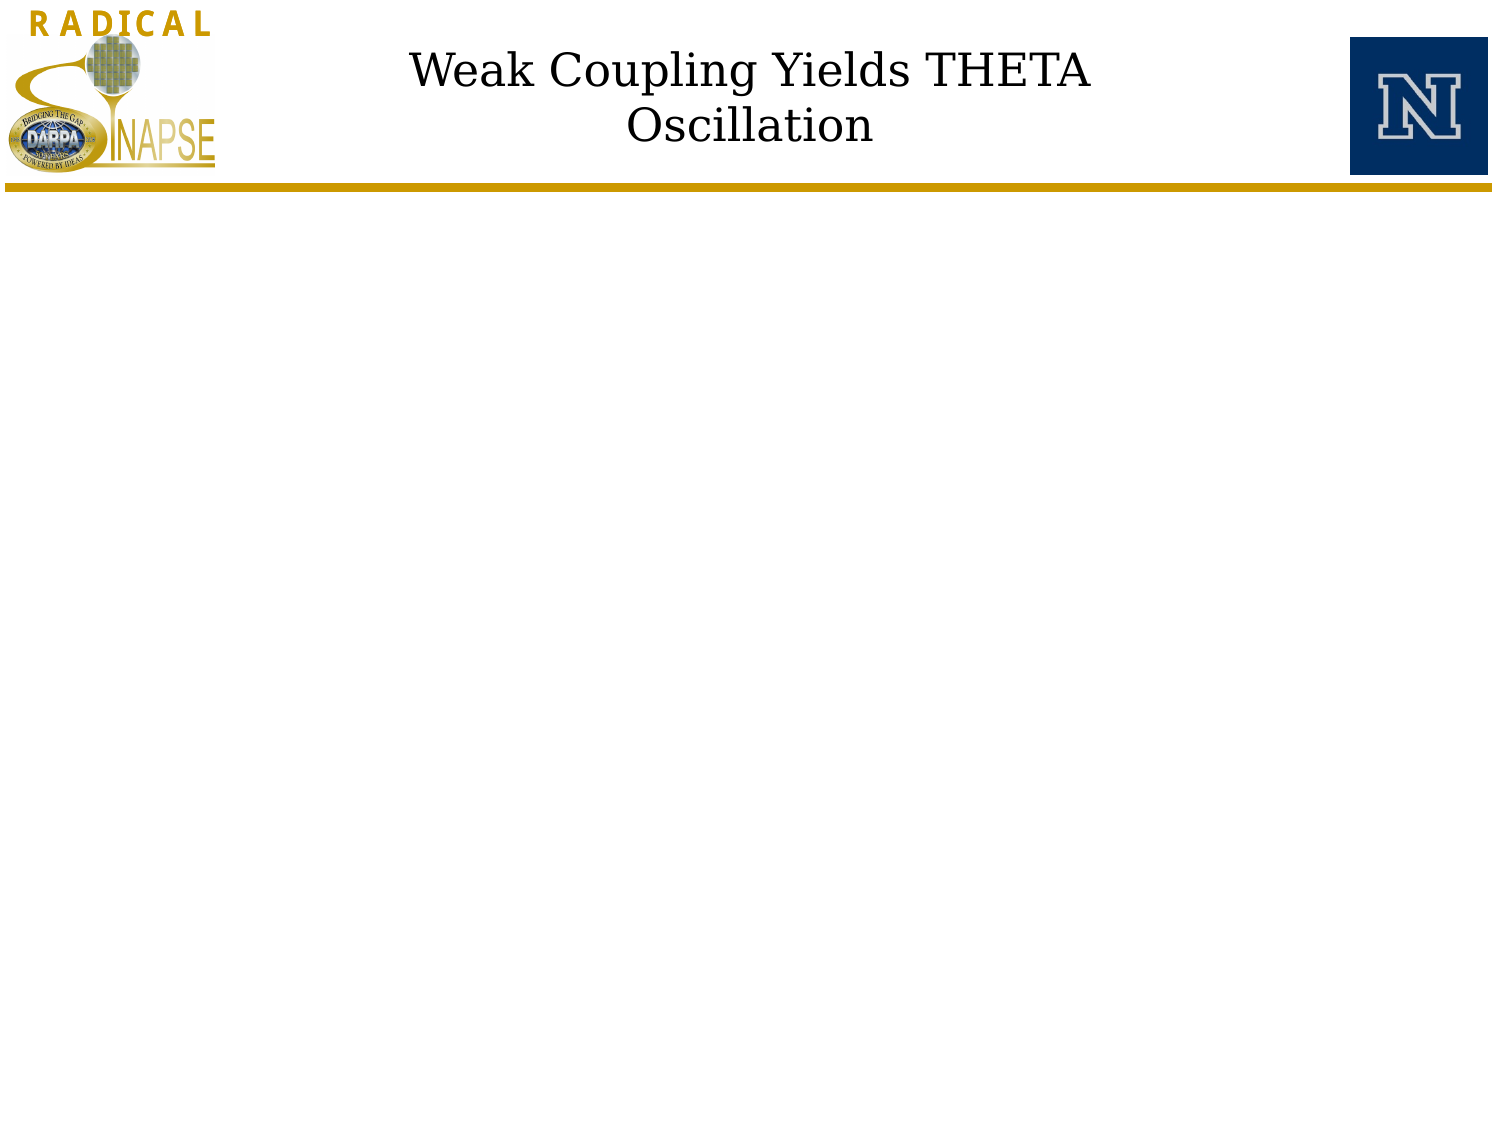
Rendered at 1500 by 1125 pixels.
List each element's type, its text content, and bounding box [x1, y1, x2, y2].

picture [1350, 37, 1488, 175]
text_box Weak Coupling Yields THETA Oscillation [275, 32, 1225, 121]
